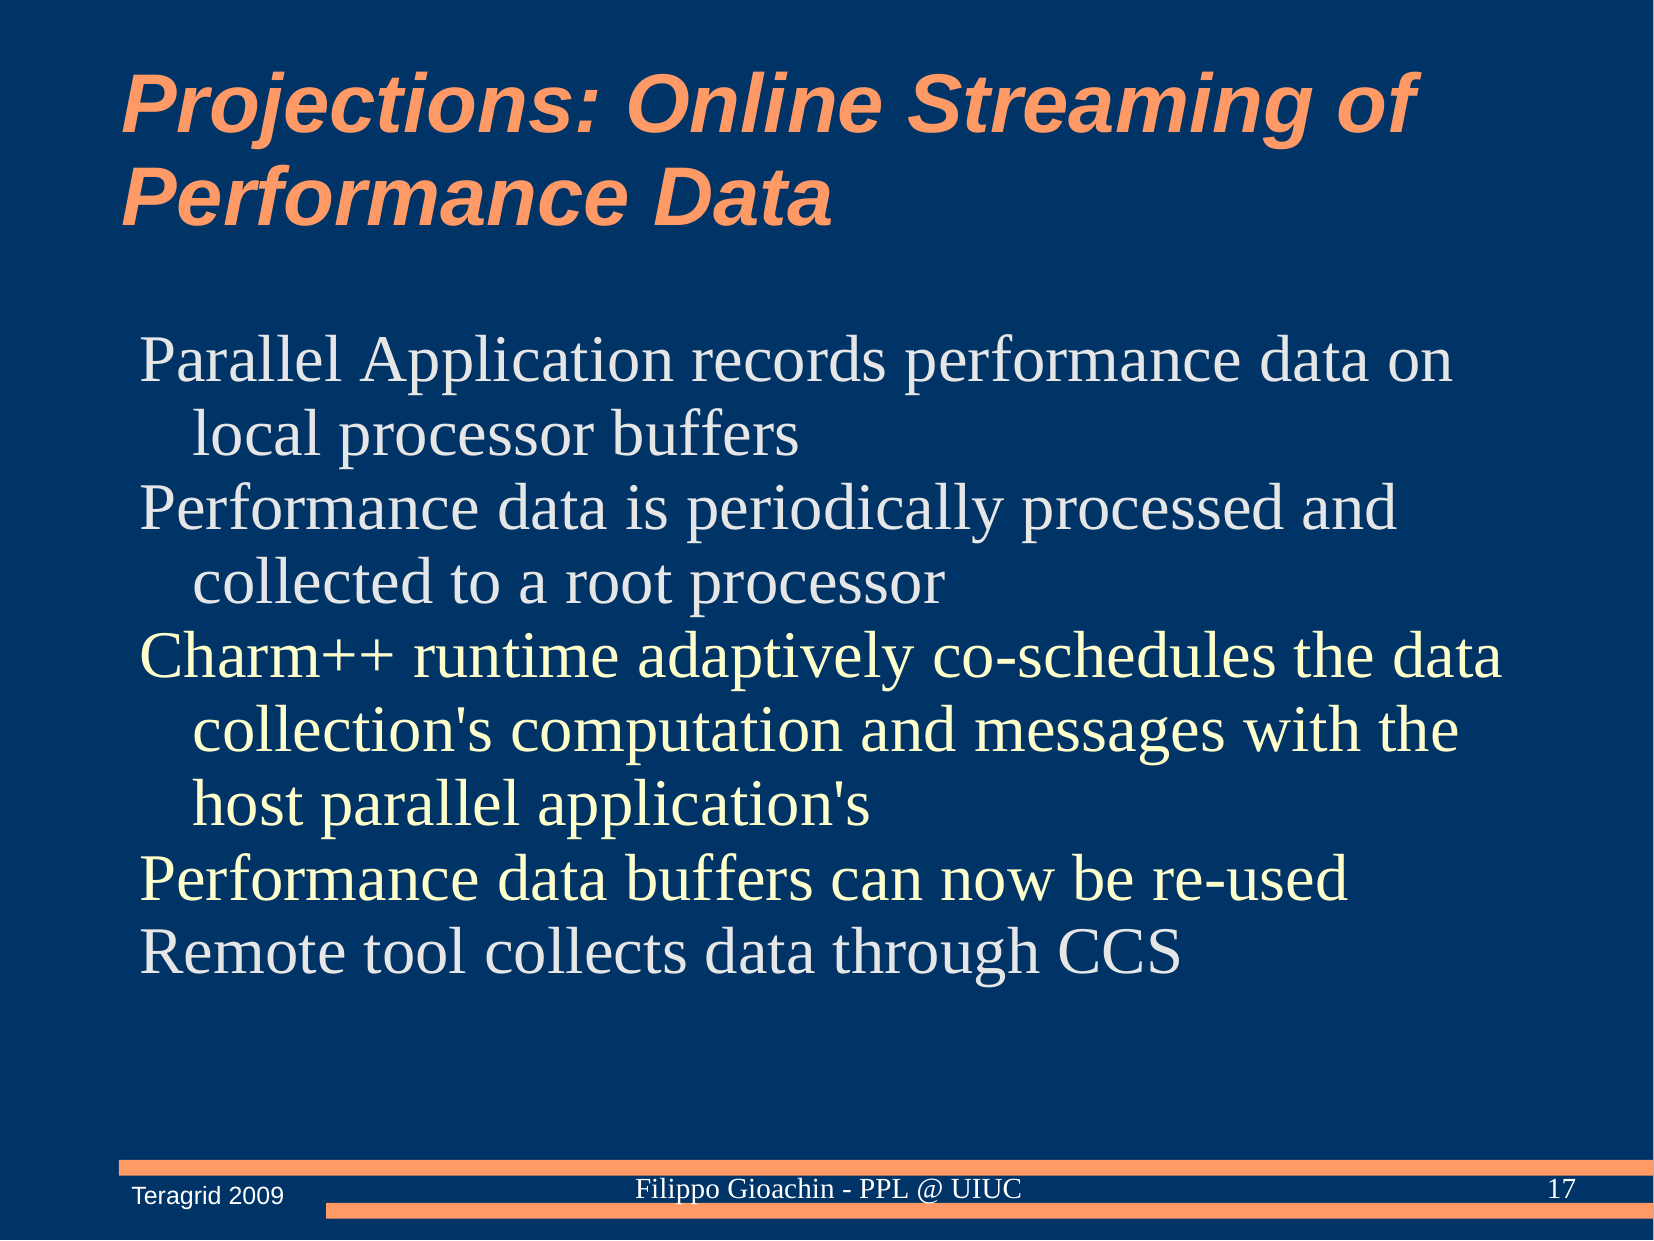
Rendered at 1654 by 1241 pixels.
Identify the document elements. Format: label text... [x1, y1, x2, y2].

list Parallel Application records performance data on local processor buffers Performance data is periodically processed and collected to a root processor Charm++ runtime adaptively co-schedules the data collection's computation and messages with the host parallel application's Performance data buffers can now be re-used Remote tool collects data through CCS [121, 322, 1561, 1118]
title Projections: Online Streaming of Performance Data [121, 46, 1534, 254]
